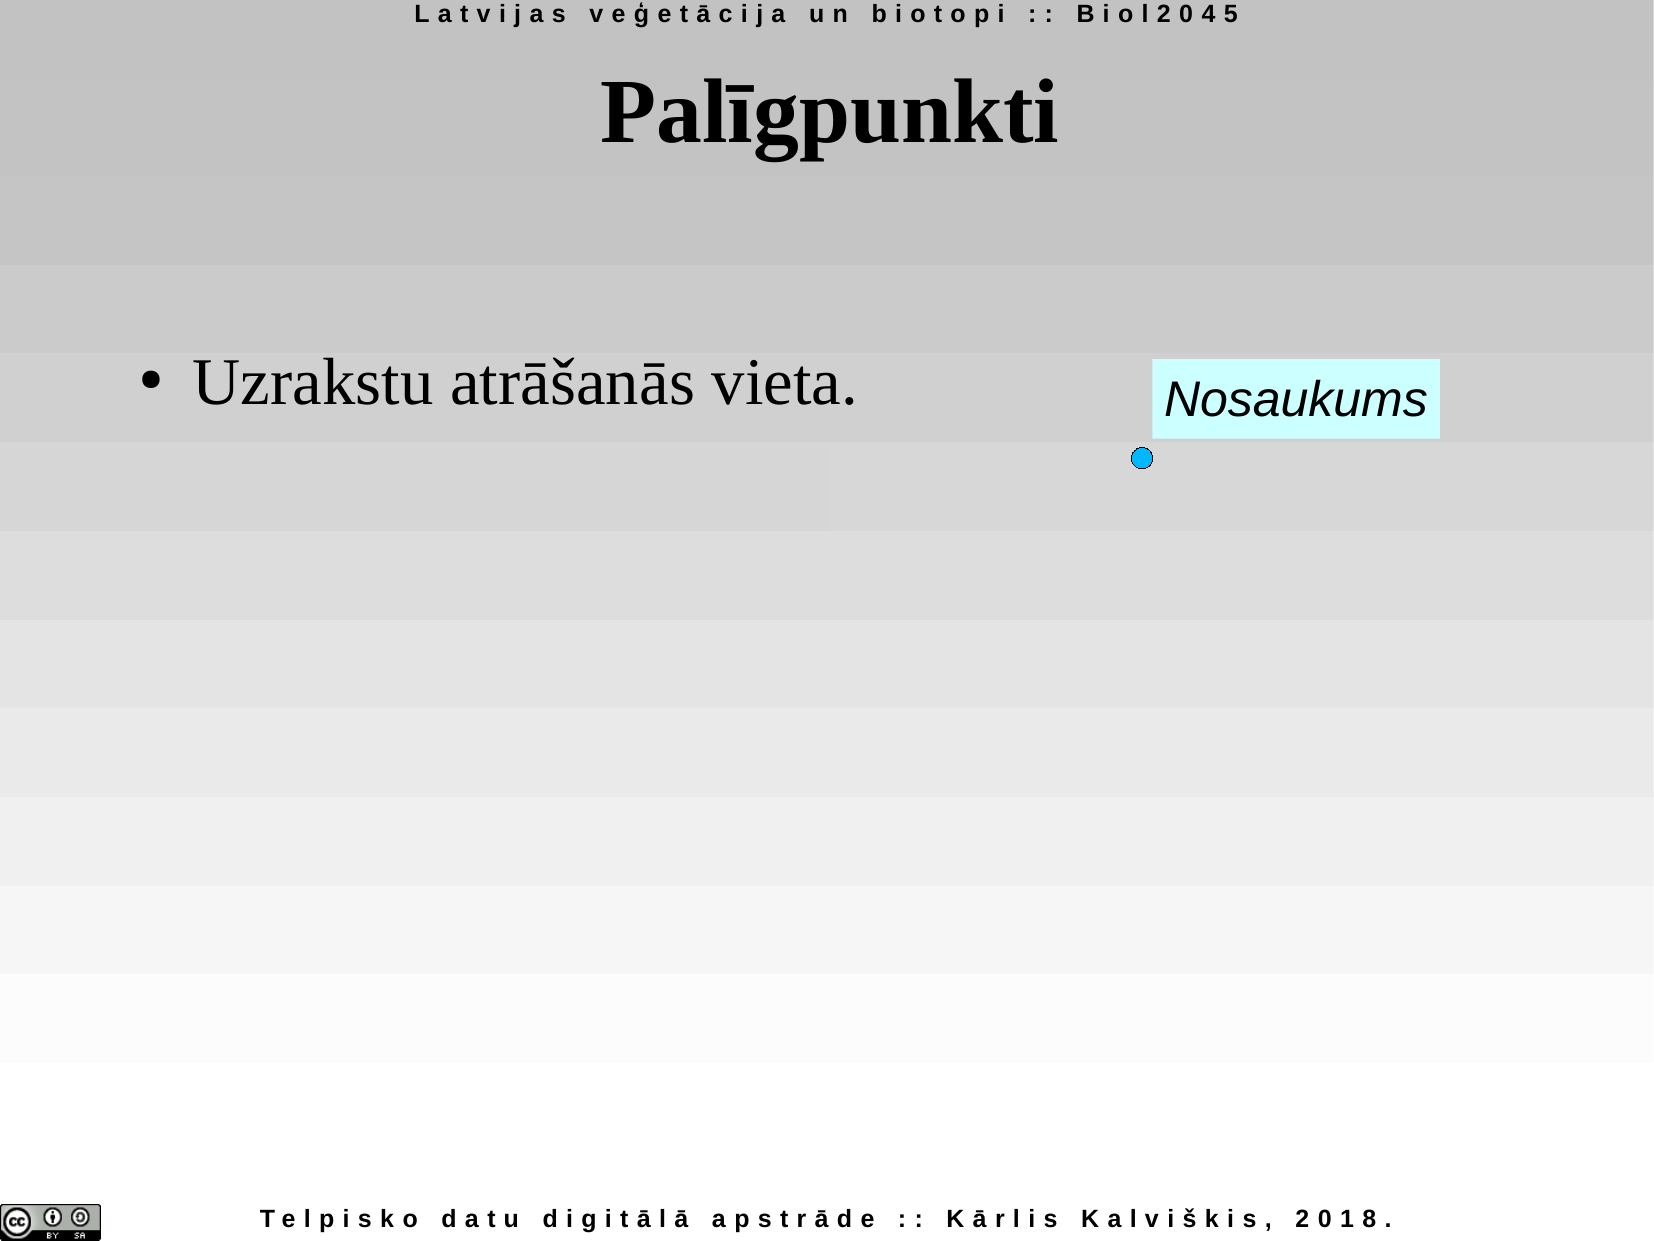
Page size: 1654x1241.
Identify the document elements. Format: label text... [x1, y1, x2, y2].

picture [0, 0, 1654, 1241]
title Palīgpunkti [34, 61, 1626, 296]
list Uzrakstu atrāšanās vieta. [121, 344, 1534, 1127]
text_box [1131, 447, 1153, 469]
text_box Nosaukums [1152, 359, 1440, 439]
